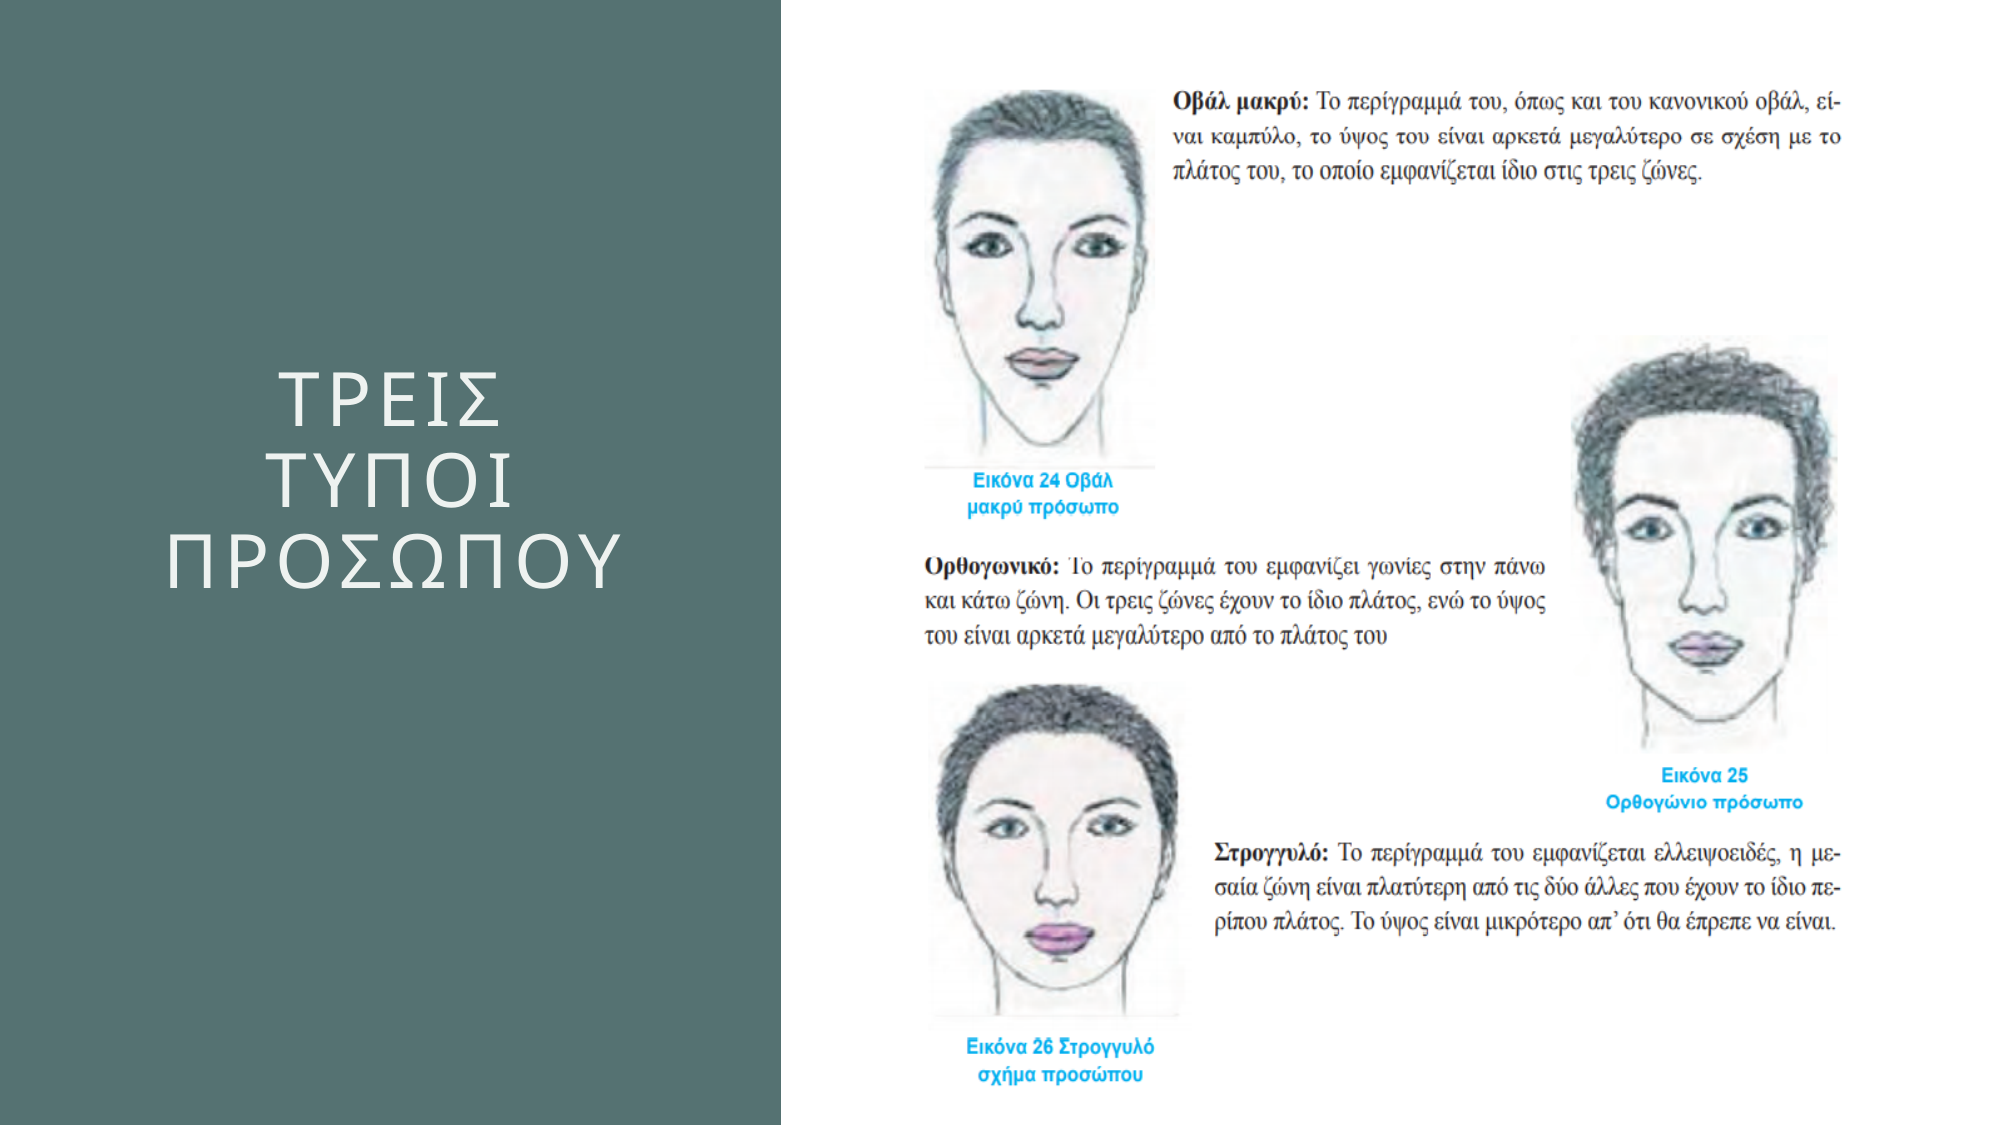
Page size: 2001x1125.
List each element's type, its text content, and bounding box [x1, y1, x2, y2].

text_box [0, 0, 2000, 1125]
title ΤΡΕΙΣ ΤΥΠΟΙ ΠΡΟΣΩΠΟΥ [141, 282, 644, 613]
picture [817, 42, 1988, 1091]
